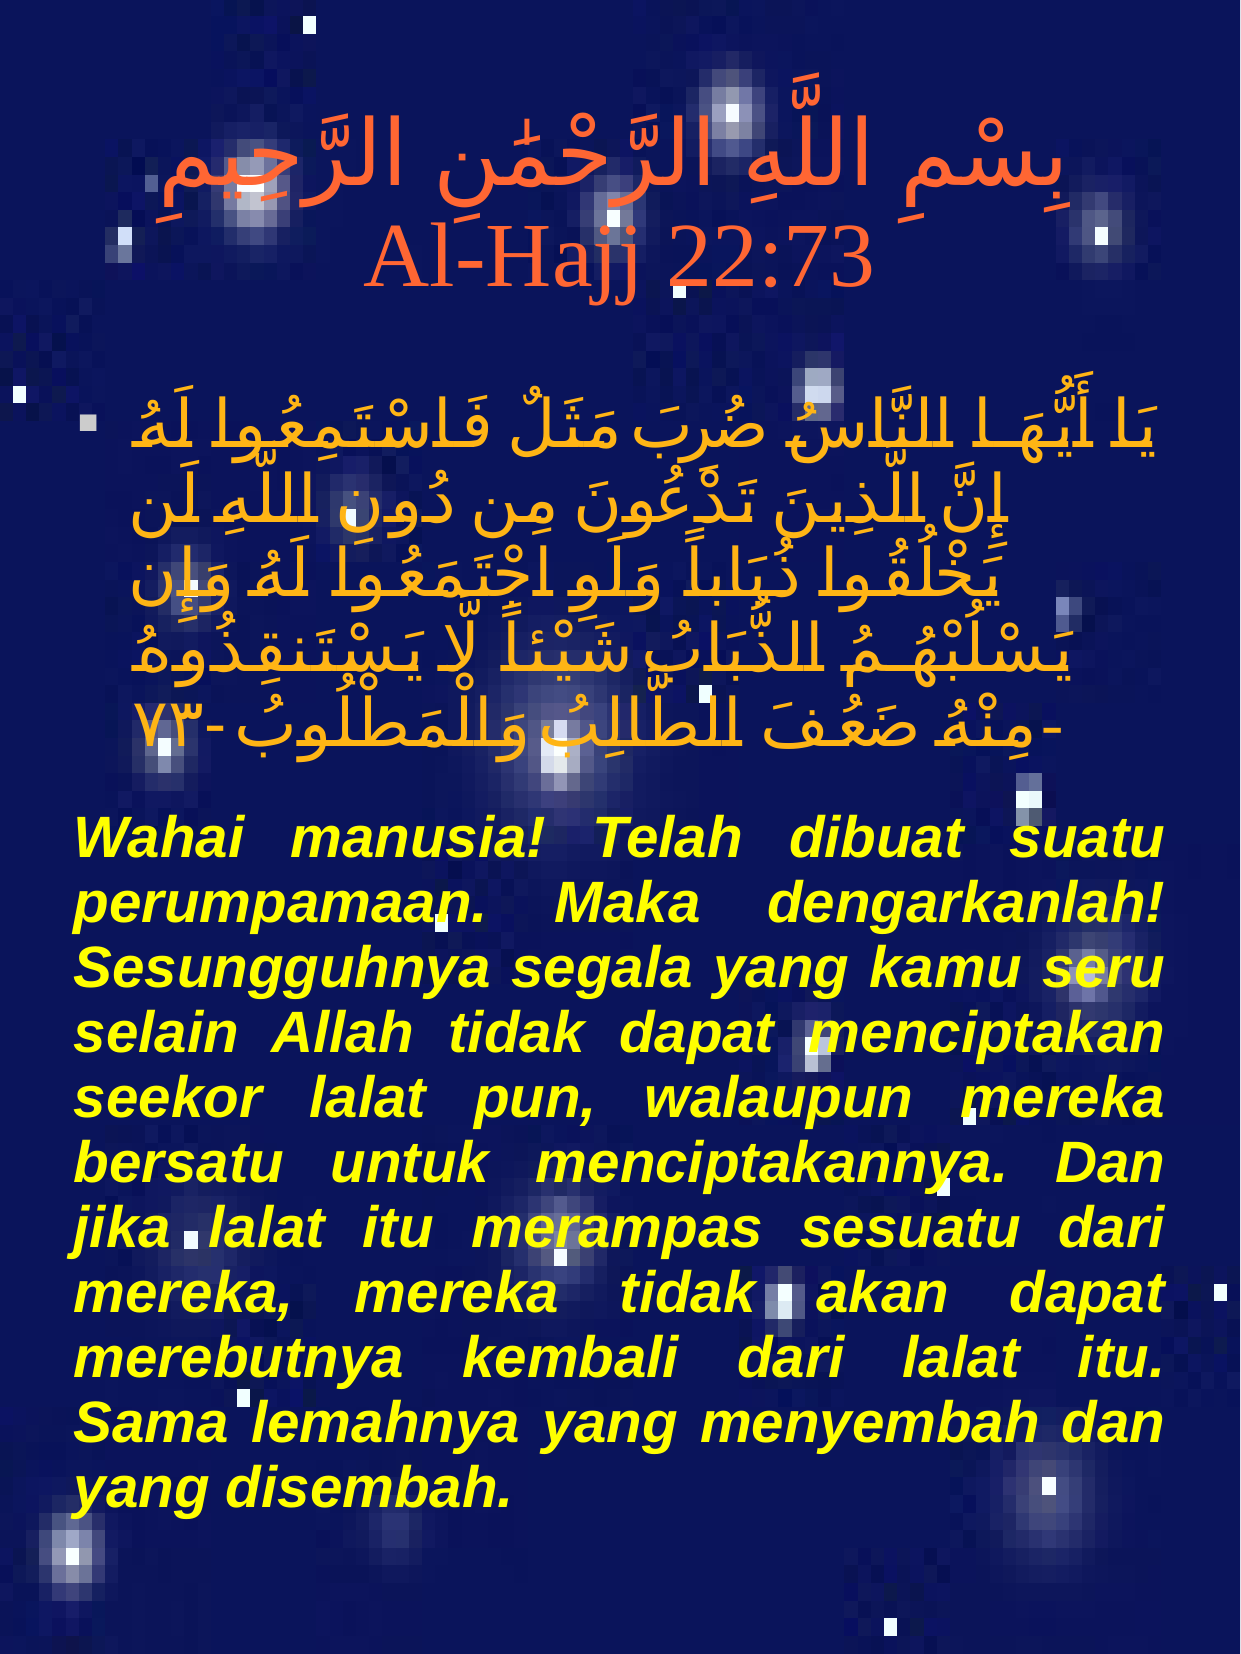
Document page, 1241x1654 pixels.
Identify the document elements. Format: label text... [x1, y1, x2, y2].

title بِسْمِ اللَّهِ الرَّحْمَٰنِ الرَّحِيمِ Al-Hajj 22:73 [62, 65, 1179, 342]
text_box Wahai manusia! Telah dibuat suatu perumpamaan. Maka dengarkanlah! Sesungguhnya segala yang kamu seru selain Allah tidak dapat menciptakan seekor lalat pun, walaupun mereka bersatu untuk menciptakannya. Dan jika lalat itu merampas sesuatu dari mereka, mereka tidak akan dapat merebutnya kembali dari lalat itu. Sama lemahnya yang menyembah dan yang disembah. [59, 797, 1182, 1565]
list يَا أَيُّهَا النَّاسُ ضُرِبَ مَثَلٌ فَاسْتَمِعُوا لَهُ إِنَّ الَّذِينَ تَدْعُونَ مِن دُونِ اللَّهِ لَن يَخْلُقُوا ذُبَاباً وَلَوِ اجْتَمَعُوا لَهُ وَإِن يَسْلُبْهُمُ الذُّبَابُ شَيْئاً لَّا يَسْتَنقِذُوهُ مِنْهُ ضَعُفَ الطَّالِبُ وَالْمَطْلُوبُ -٧٣- [62, 386, 1179, 709]
picture [0, 0, 1241, 1654]
